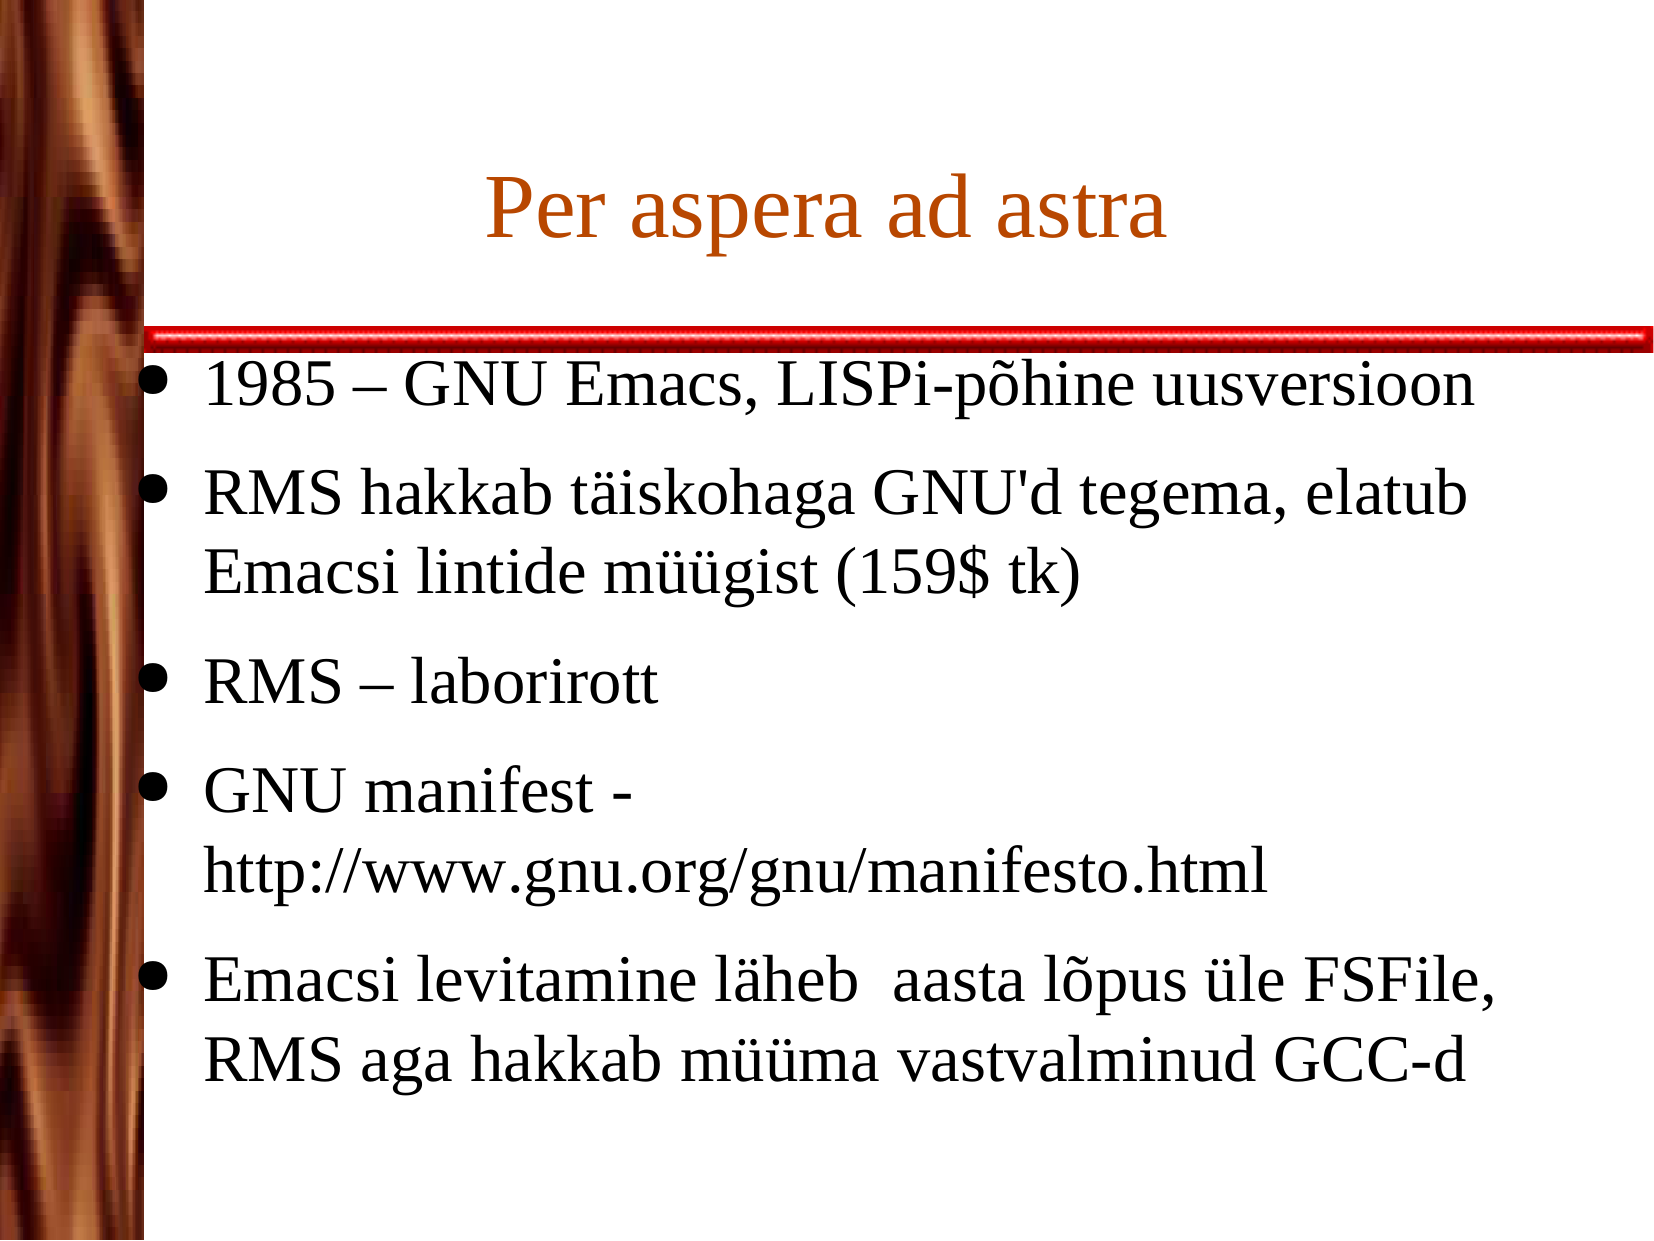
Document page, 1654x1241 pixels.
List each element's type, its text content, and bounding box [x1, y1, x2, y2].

title Per aspera ad astra [121, 100, 1533, 312]
picture [0, 0, 1654, 1240]
list 1985 – GNU Emacs, LISPi-põhine uusversioon RMS hakkab täiskohaga GNU'd tegema, elatub Emacsi lintide müügist (159$ tk) RMS – laborirott GNU manifest - http://www.gnu.org/gnu/manifesto.html Emacsi levitamine läheb aasta lõpus üle FSFile, RMS aga hakkab müüma vastvalminud GCC-d [121, 344, 1533, 1126]
